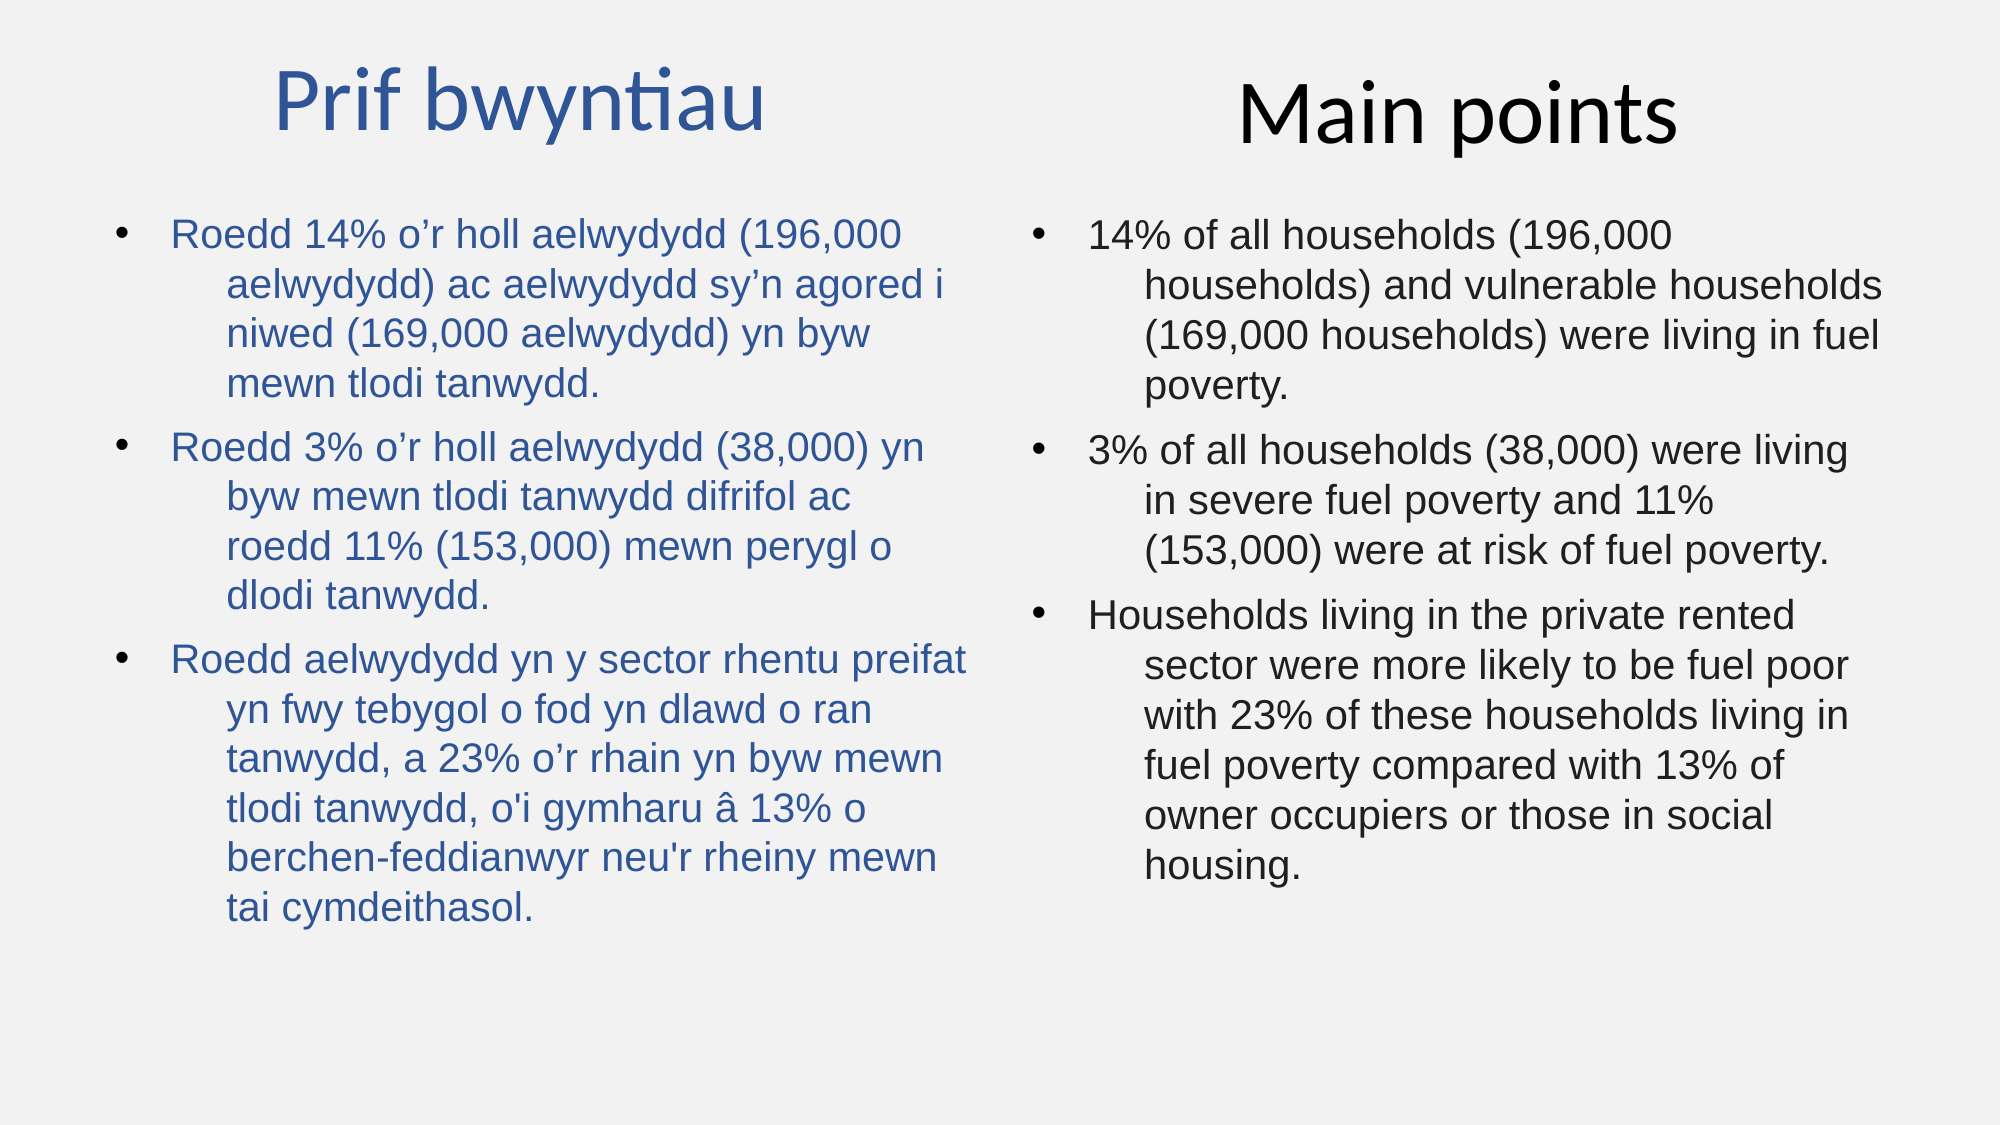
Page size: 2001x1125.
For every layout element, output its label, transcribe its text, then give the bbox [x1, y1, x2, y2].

list 14% of all households (196,000 households) and vulnerable households (169,000 households) were living in fuel poverty. 3% of all households (38,000) were living in severe fuel poverty and 11% (153,000) were at risk of fuel poverty. Households living in the private rented sector were more likely to be fuel poor with 23% of these households living in fuel poverty compared with 13% of owner occupiers or those in social housing. [1016, 201, 1901, 943]
title Prif bwyntiau [79, 0, 963, 188]
text_box Main points [1016, 12, 1901, 201]
list Roedd 14% o’r holl aelwydydd (196,000 aelwydydd) ac aelwydydd sy’n agored i niwed (169,000 aelwydydd) yn byw mewn tlodi tanwydd. Roedd 3% o’r holl aelwydydd (38,000) yn byw mewn tlodi tanwydd difrifol ac roedd 11% (153,000) mewn perygl o dlodi tanwydd. Roedd aelwydydd yn y sector rhentu preifat yn fwy tebygol o fod yn dlawd o ran tanwydd, a 23% o’r rhain yn byw mewn tlodi tanwydd, o'i gymharu â 13% o berchen-feddianwyr neu'r rheiny mewn tai cymdeithasol. [99, 200, 984, 943]
